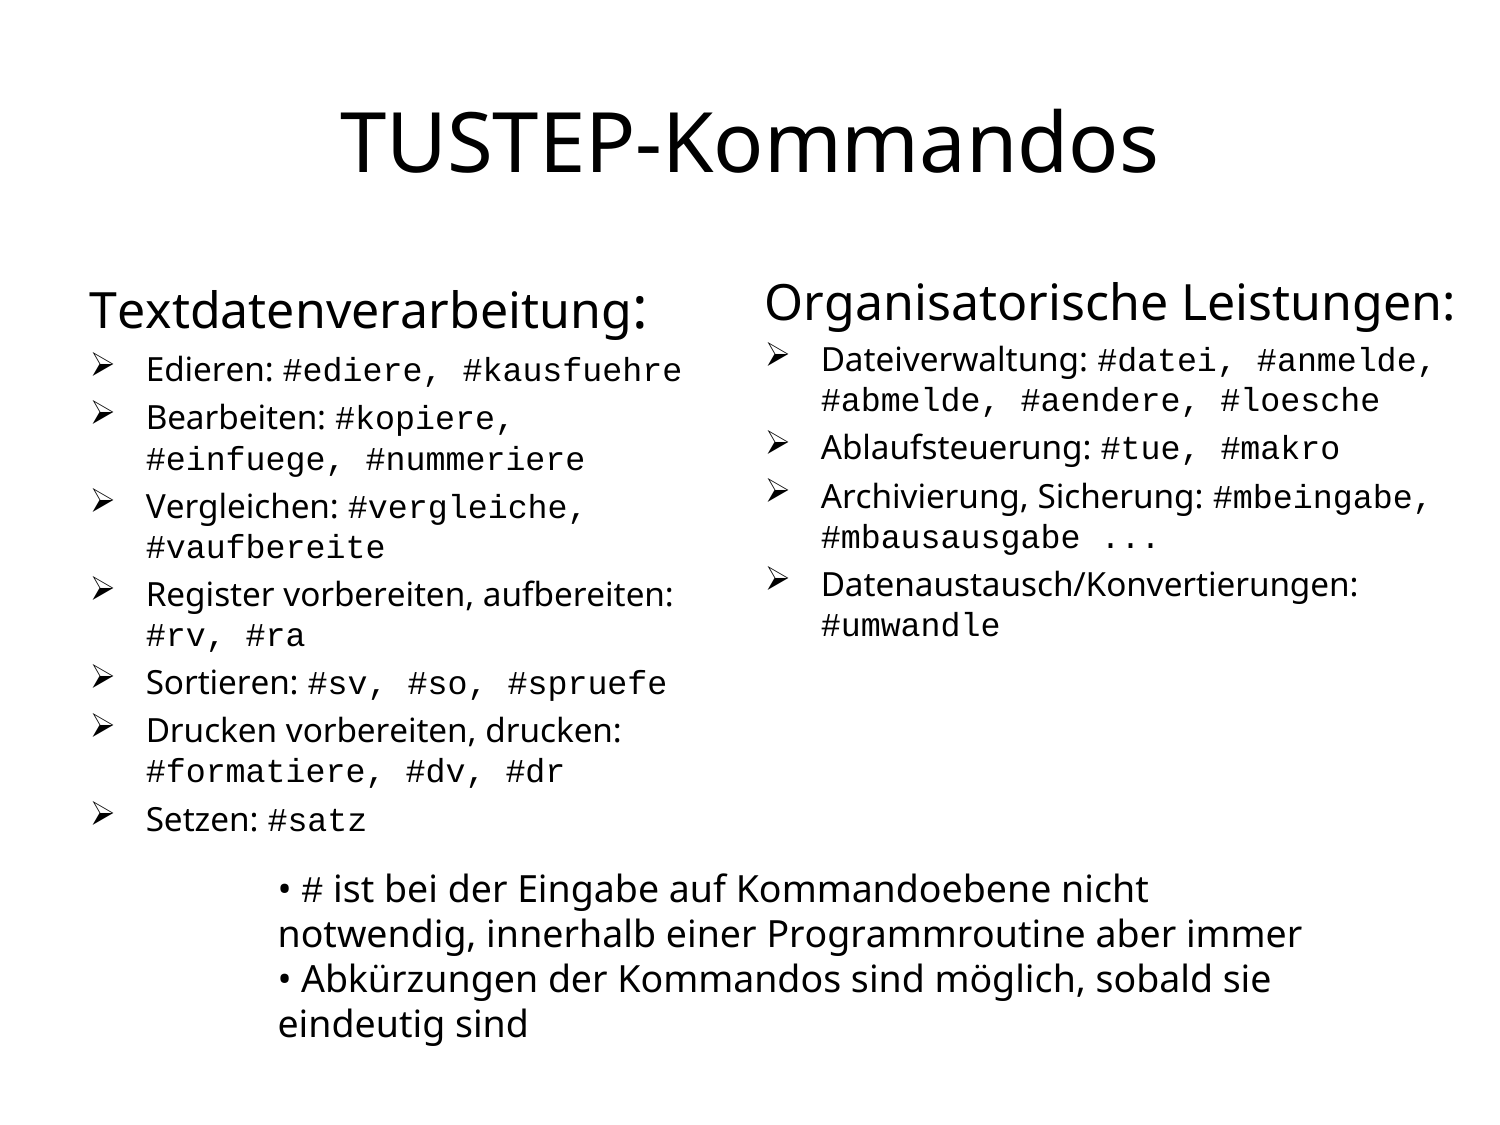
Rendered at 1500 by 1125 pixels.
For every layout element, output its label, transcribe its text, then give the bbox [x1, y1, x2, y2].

list Textdatenverarbeitung: Edieren: #ediere, #kausfuehre Bearbeiten: #kopiere, #einfuege, #nummeriere Vergleichen: #vergleiche, #vaufbereite Register vorbereiten, aufbereiten: #rv, #ra Sortieren: #sv, #so, #spruefe Drucken vorbereiten, drucken: #formatiere, #dv, #dr Setzen: #satz [75, 262, 738, 1005]
list Organisatorische Leistungen: Dateiverwaltung: #datei, #anmelde, #abmelde, #aendere, #loesche Ablaufsteuerung: #tue, #makro Archivierung, Sicherung: #mbeingabe, #mbausausgabe ... Datenaustausch/Konvertierungen: #umwandle [750, 262, 1474, 1005]
text_box # ist bei der Eingabe auf Kommandoebene nicht notwendig, innerhalb einer Programmroutine aber immer Abkürzungen der Kommandos sind möglich, sobald sie eindeutig sind [262, 857, 1363, 1054]
title TUSTEP-Kommandos [75, 45, 1426, 233]
